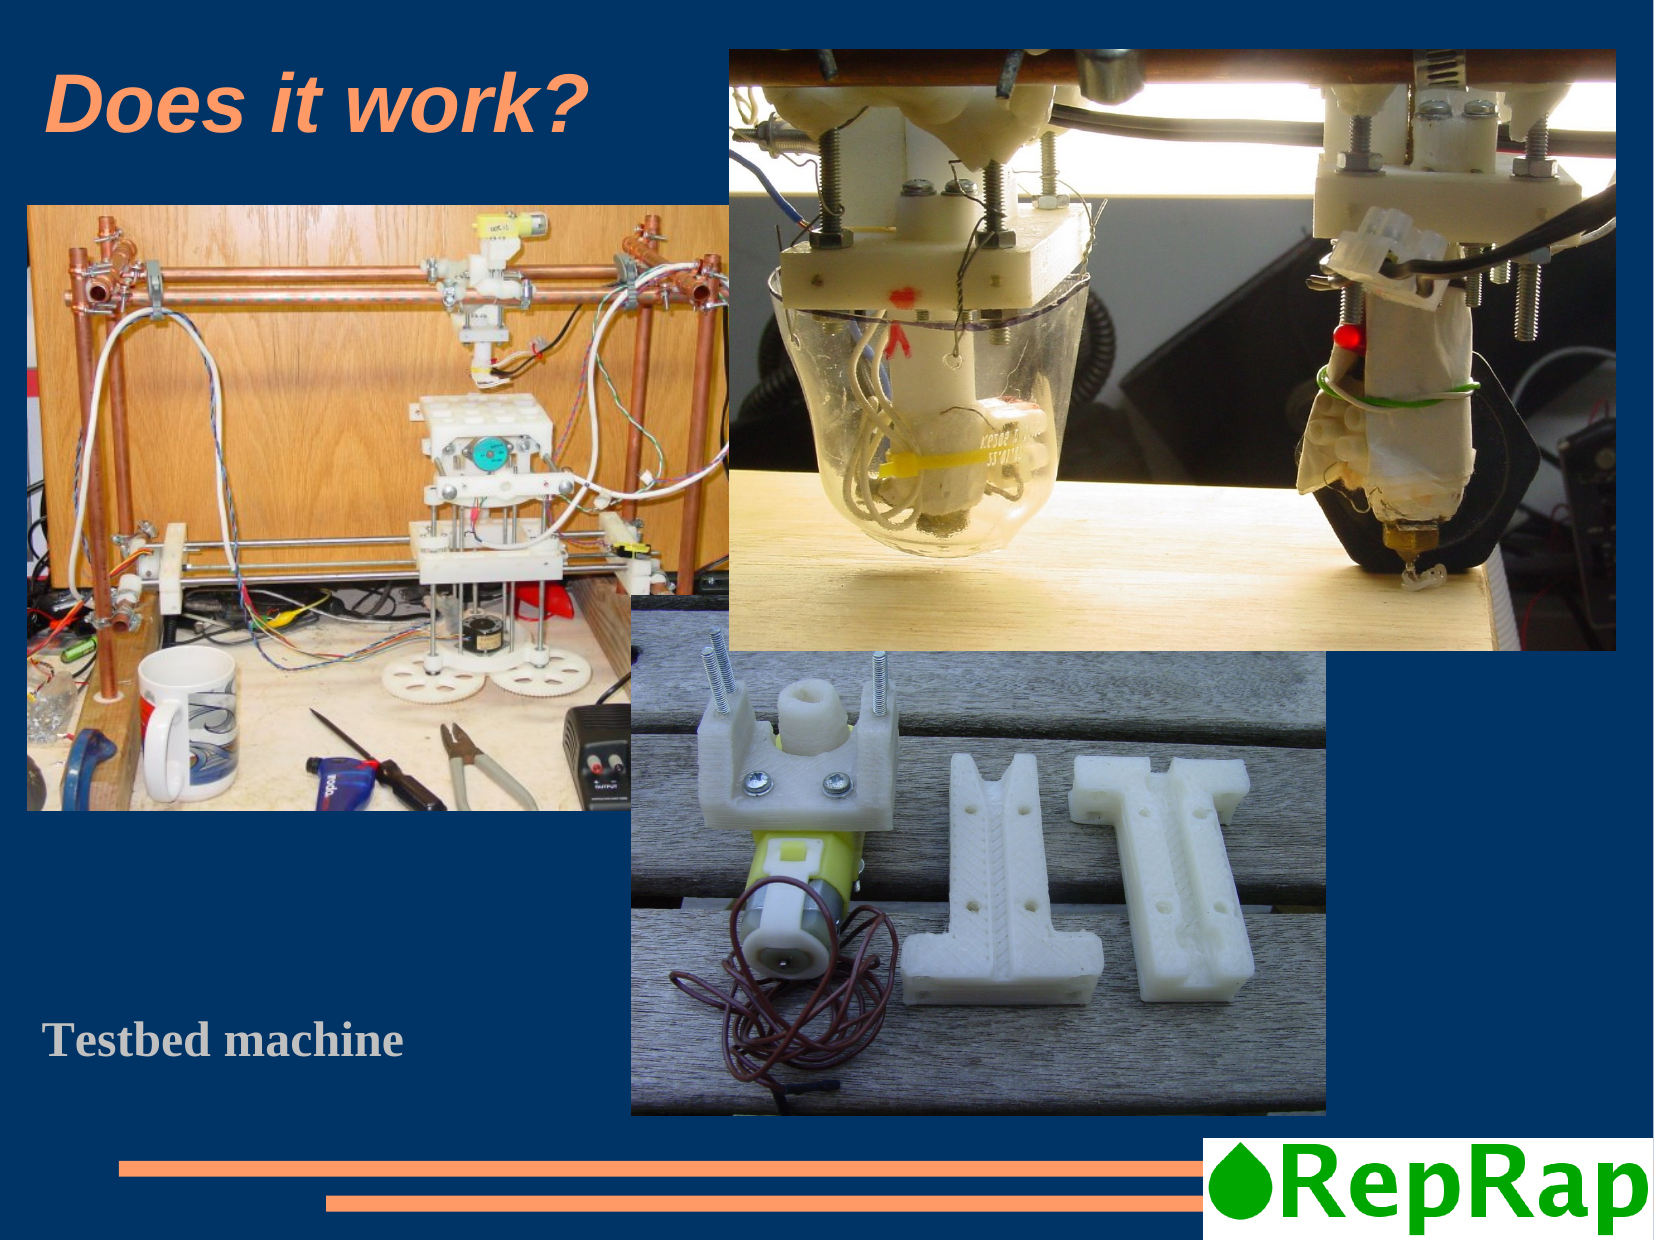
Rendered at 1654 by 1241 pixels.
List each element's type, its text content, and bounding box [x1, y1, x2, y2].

title Does it work? [44, 0, 1574, 205]
picture [27, 49, 1616, 1116]
text_box Testbed machine [41, 1012, 1420, 1153]
picture [1203, 1138, 1654, 1241]
